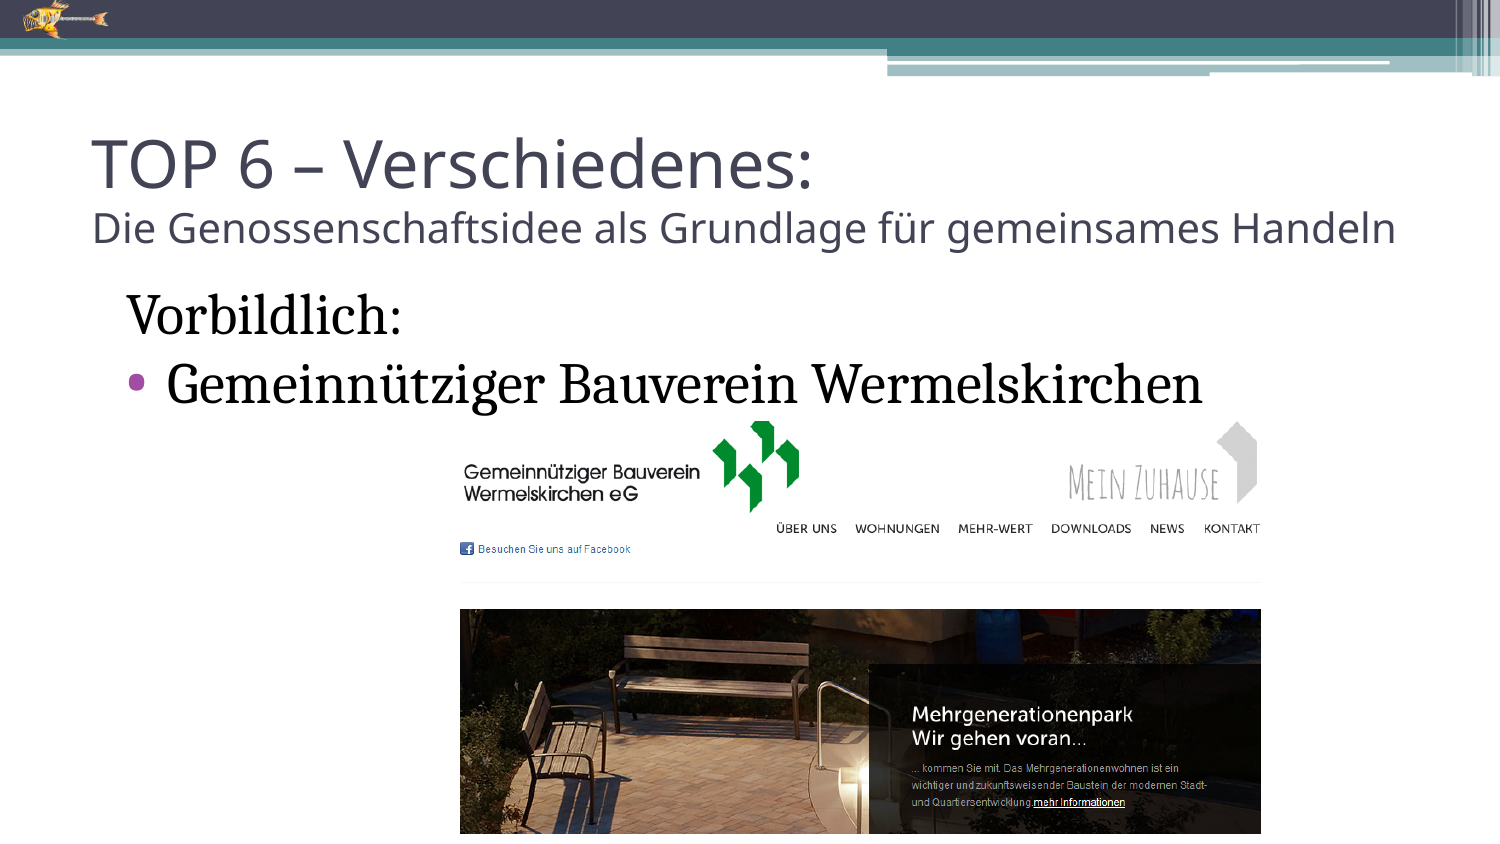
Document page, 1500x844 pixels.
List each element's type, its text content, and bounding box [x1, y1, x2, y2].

list Vorbildlich: Gemeinnütziger Bauverein Wermelskirchen [75, 276, 1426, 434]
title TOP 6 – Verschiedenes: Die Genossenschaftsidee als Grundlage für gemeinsames Handeln [76, 114, 1427, 247]
picture [454, 421, 1274, 834]
